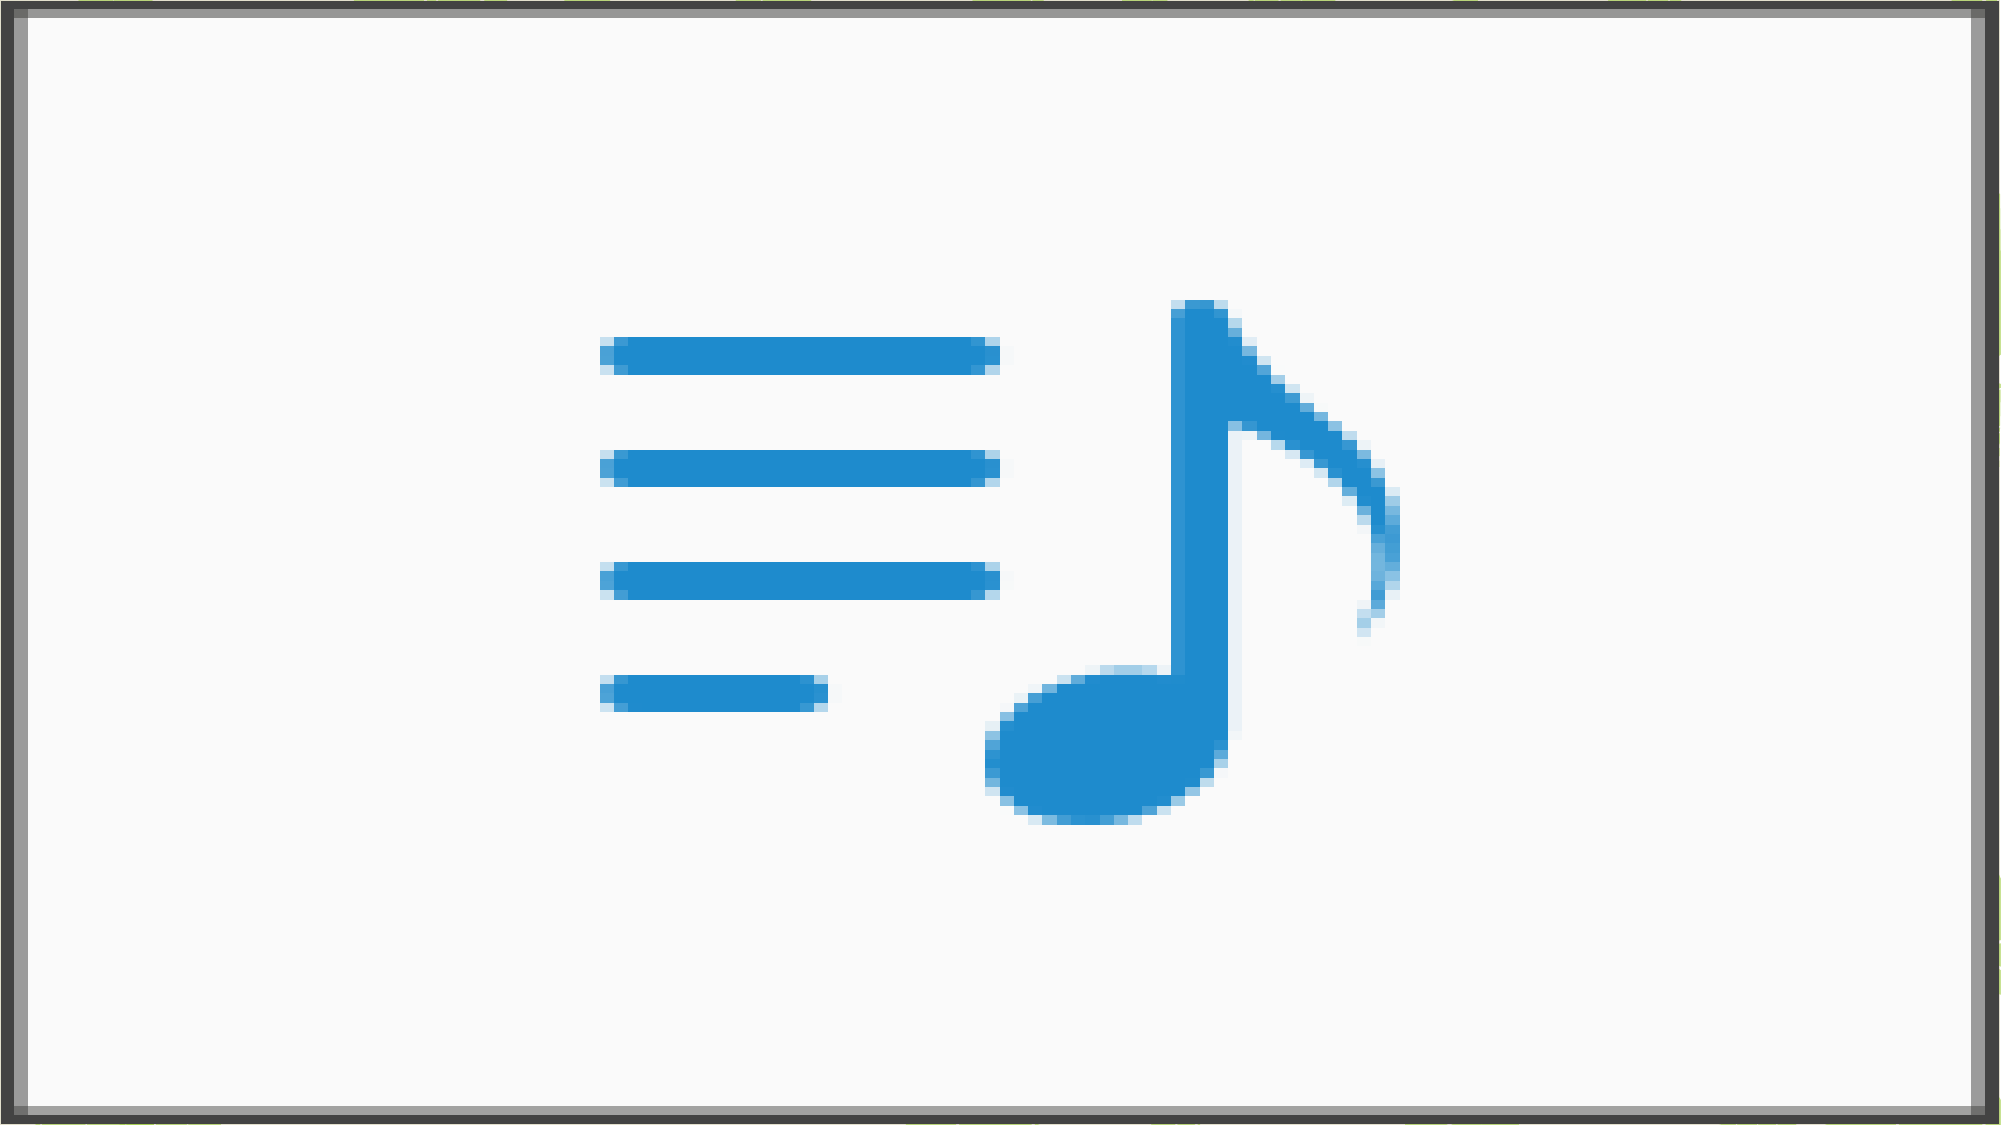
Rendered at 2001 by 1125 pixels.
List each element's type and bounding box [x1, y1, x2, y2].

text_box [0, 0, 2000, 1125]
